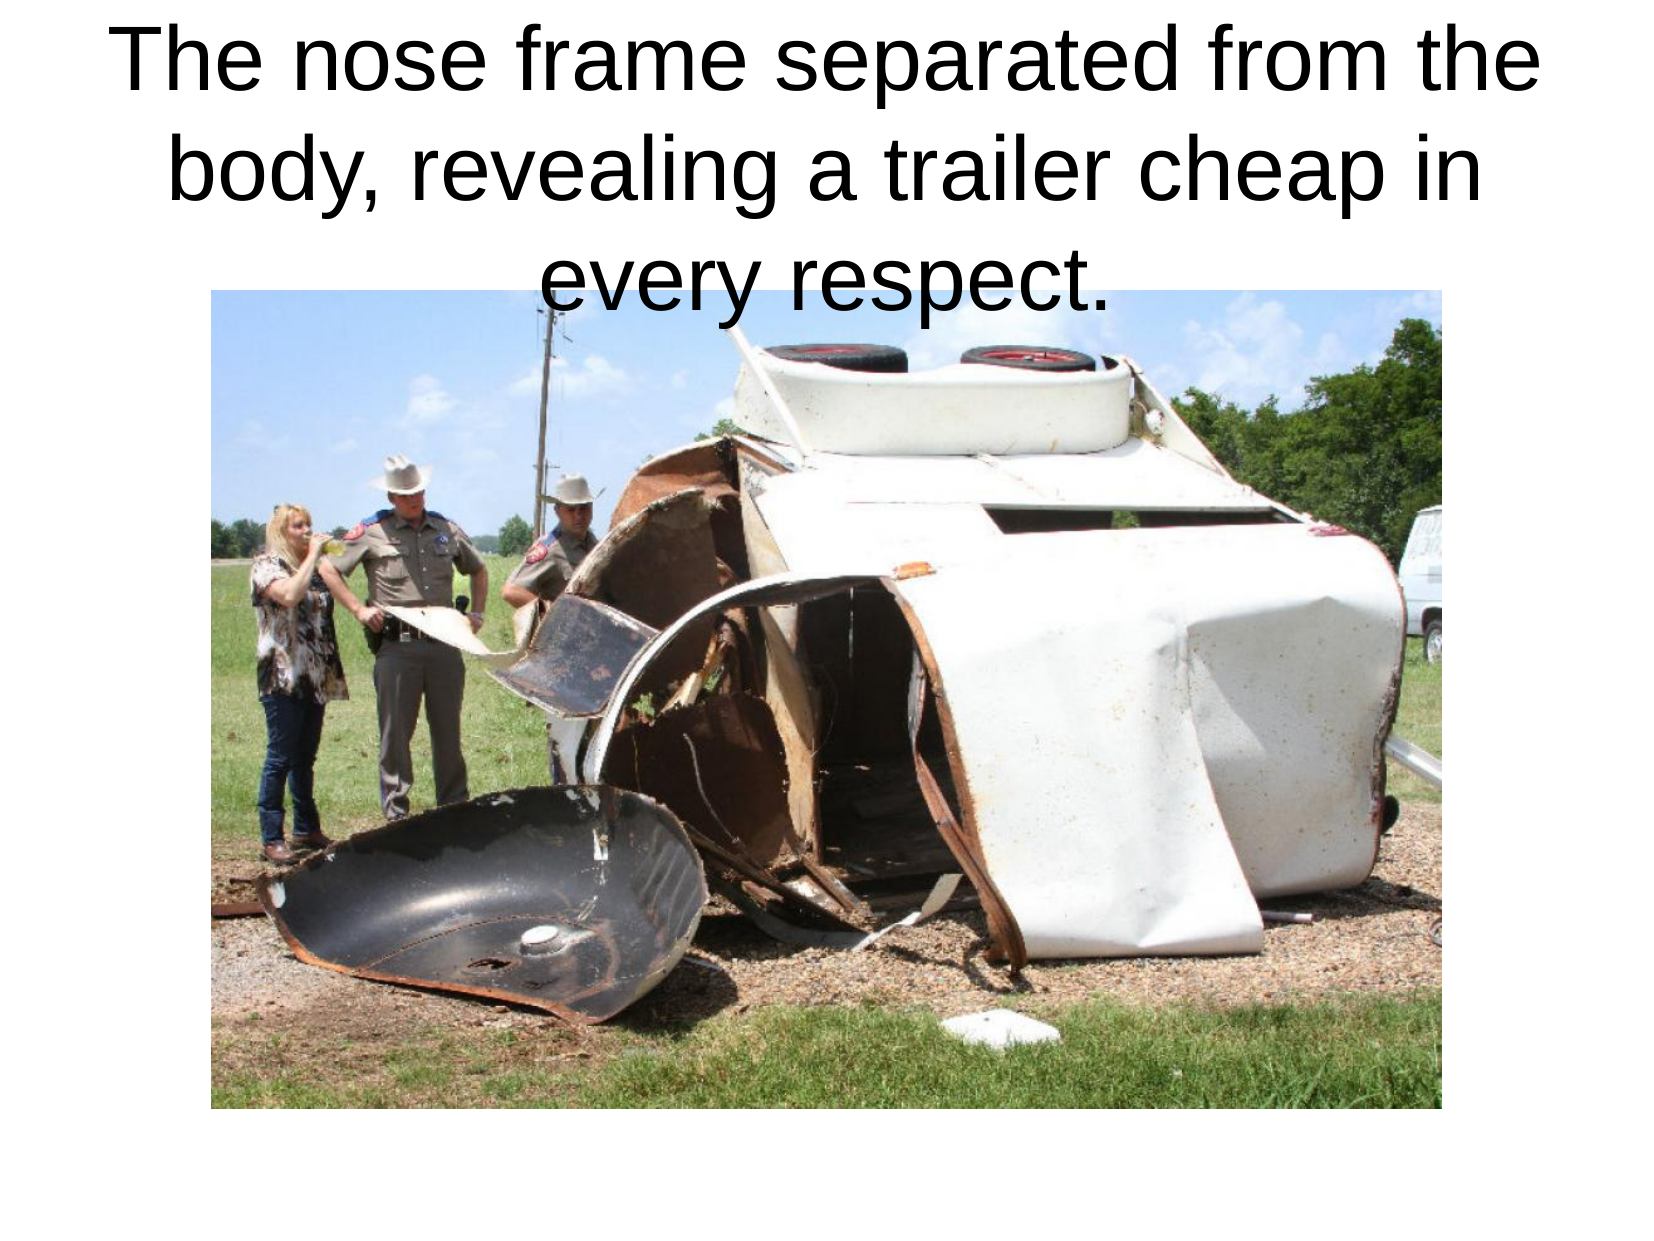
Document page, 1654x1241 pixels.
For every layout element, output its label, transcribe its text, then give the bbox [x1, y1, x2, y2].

title The nose frame separated from the body, revealing a trailer cheap in every respect. [82, 0, 1571, 307]
picture [211, 307, 1442, 1109]
